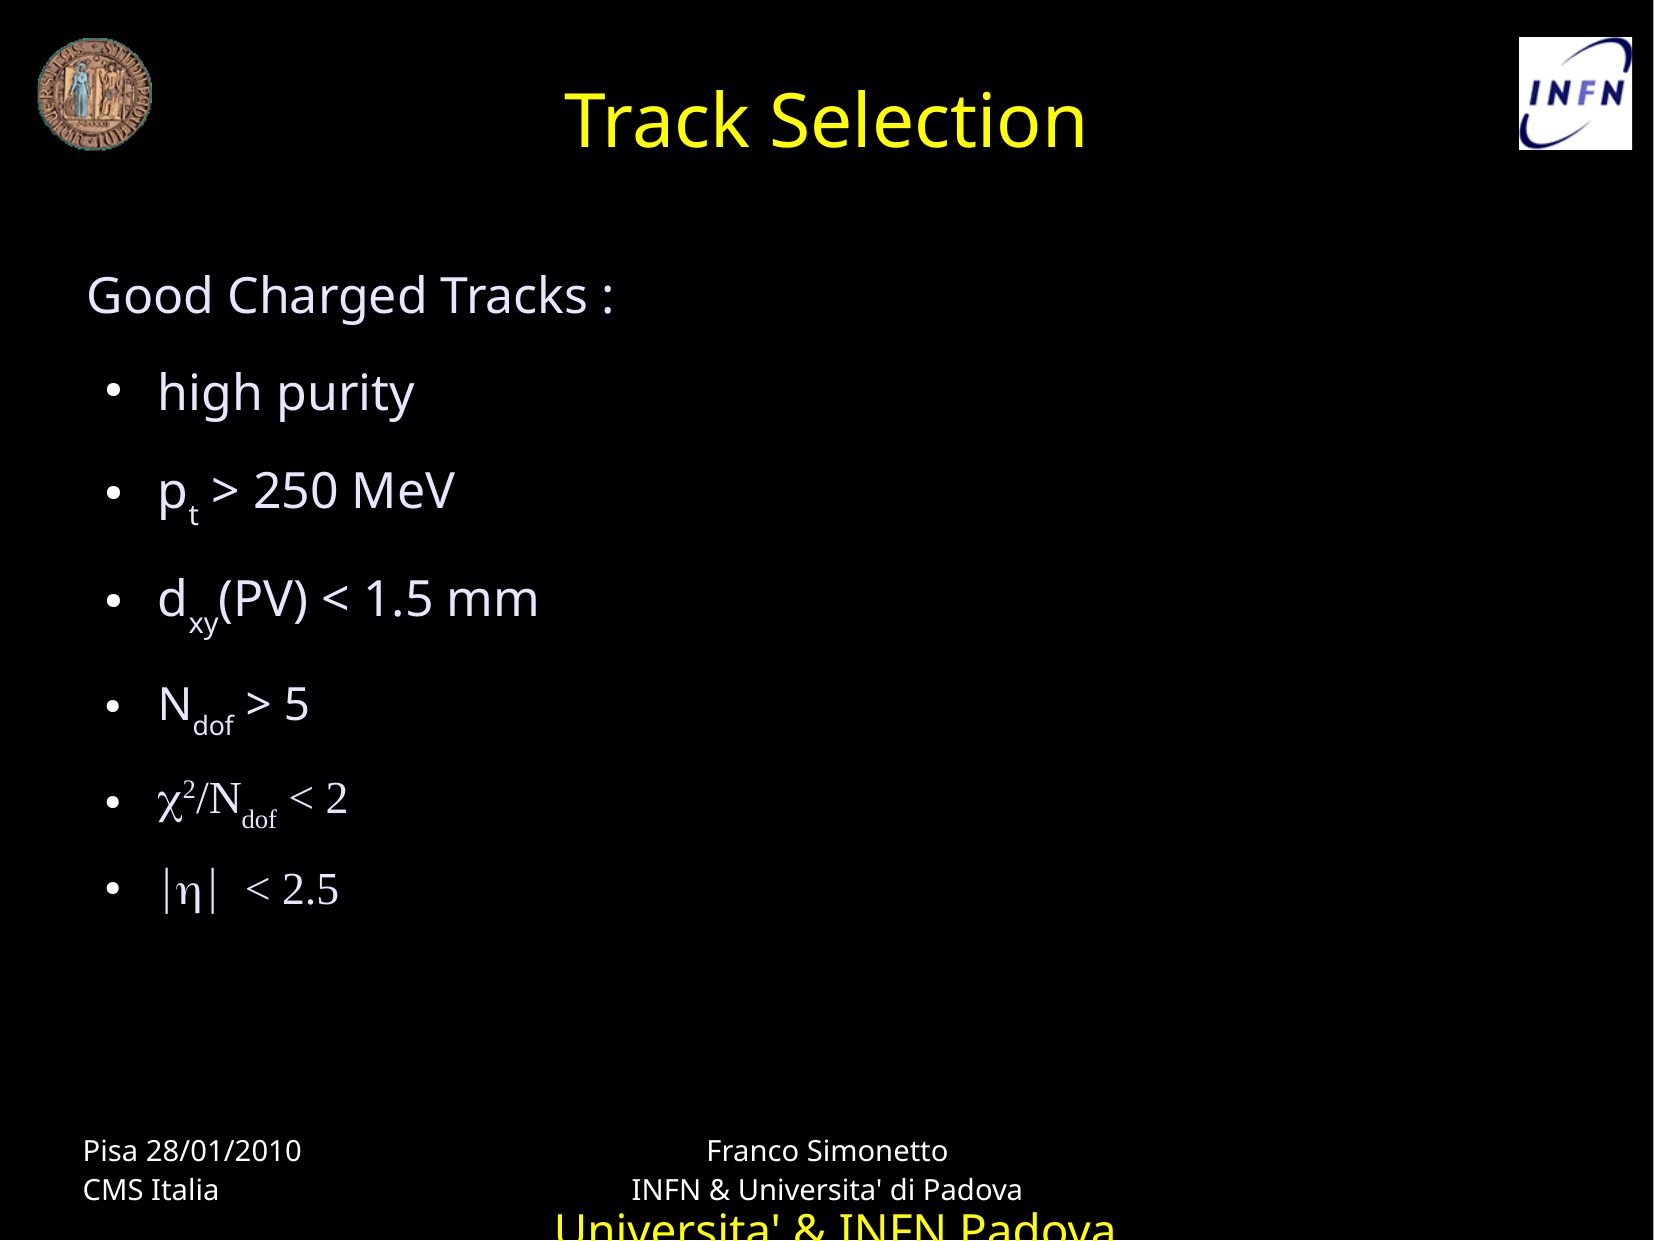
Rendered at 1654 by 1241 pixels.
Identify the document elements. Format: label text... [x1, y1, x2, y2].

title Track Selection [82, 56, 1571, 181]
picture [37, 37, 152, 152]
picture [1519, 37, 1633, 150]
list Good Charged Tracks : high purity pt > 250 MeV dxy(PV) < 1.5 mm Ndof > 5 c2/Ndof < 2 |h| < 2.5 [86, 259, 751, 1050]
